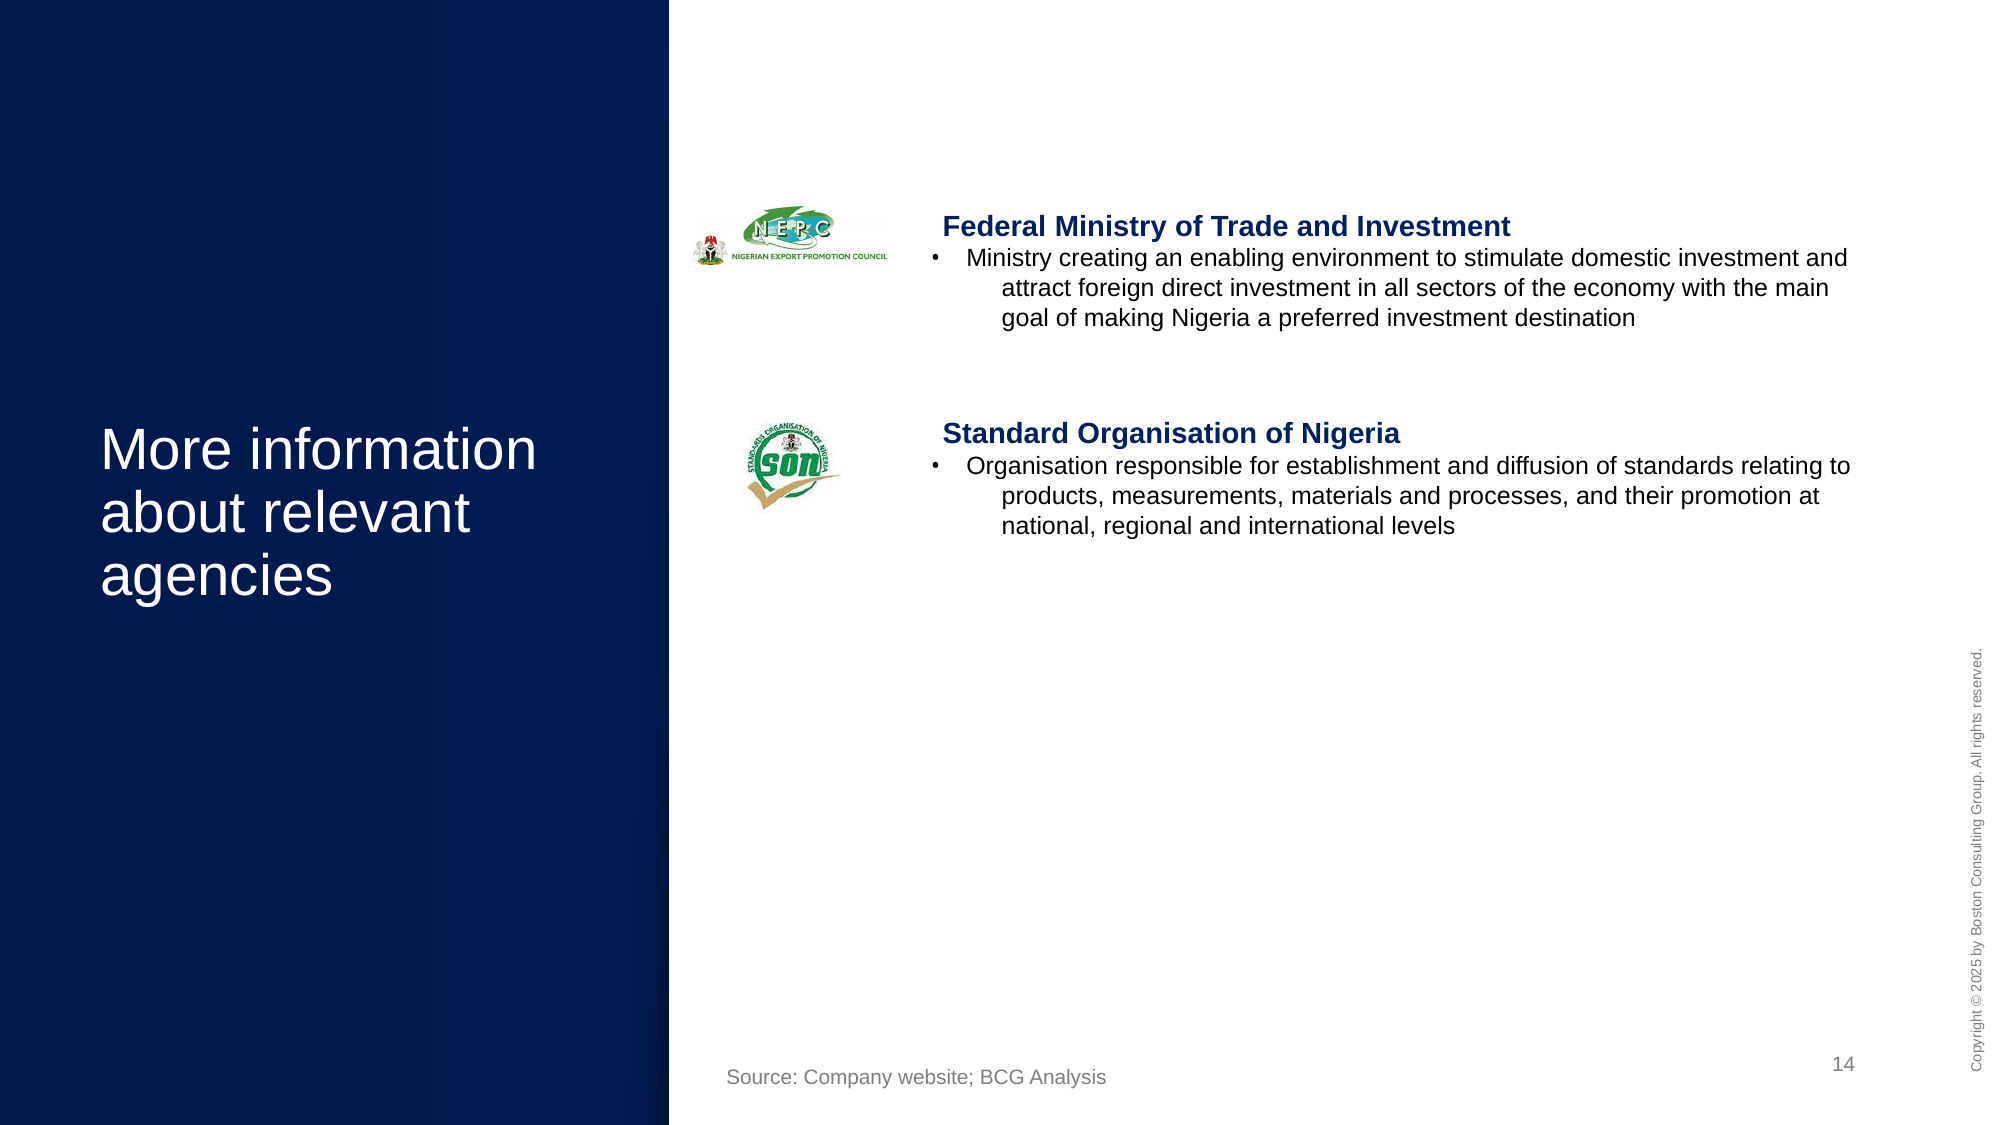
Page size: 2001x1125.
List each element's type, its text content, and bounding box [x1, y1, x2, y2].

text_box Standard Organisation of Nigeria Organisation responsible for establishment and diffusion of standards relating to products, measurements, materials and processes, and their promotion at national, regional and international levels [895, 414, 1873, 542]
picture [693, 206, 887, 265]
picture [726, 414, 848, 514]
text_box Federal Ministry of Trade and Investment Ministry creating an enabling environment to stimulate domestic investment and attract foreign direct investment in all sectors of the economy with the main goal of making Nigeria a preferred investment destination [895, 206, 1873, 334]
title More information about relevant agencies [100, 391, 643, 637]
text_box Source: Company website; BCG Analysis [726, 1067, 1850, 1089]
